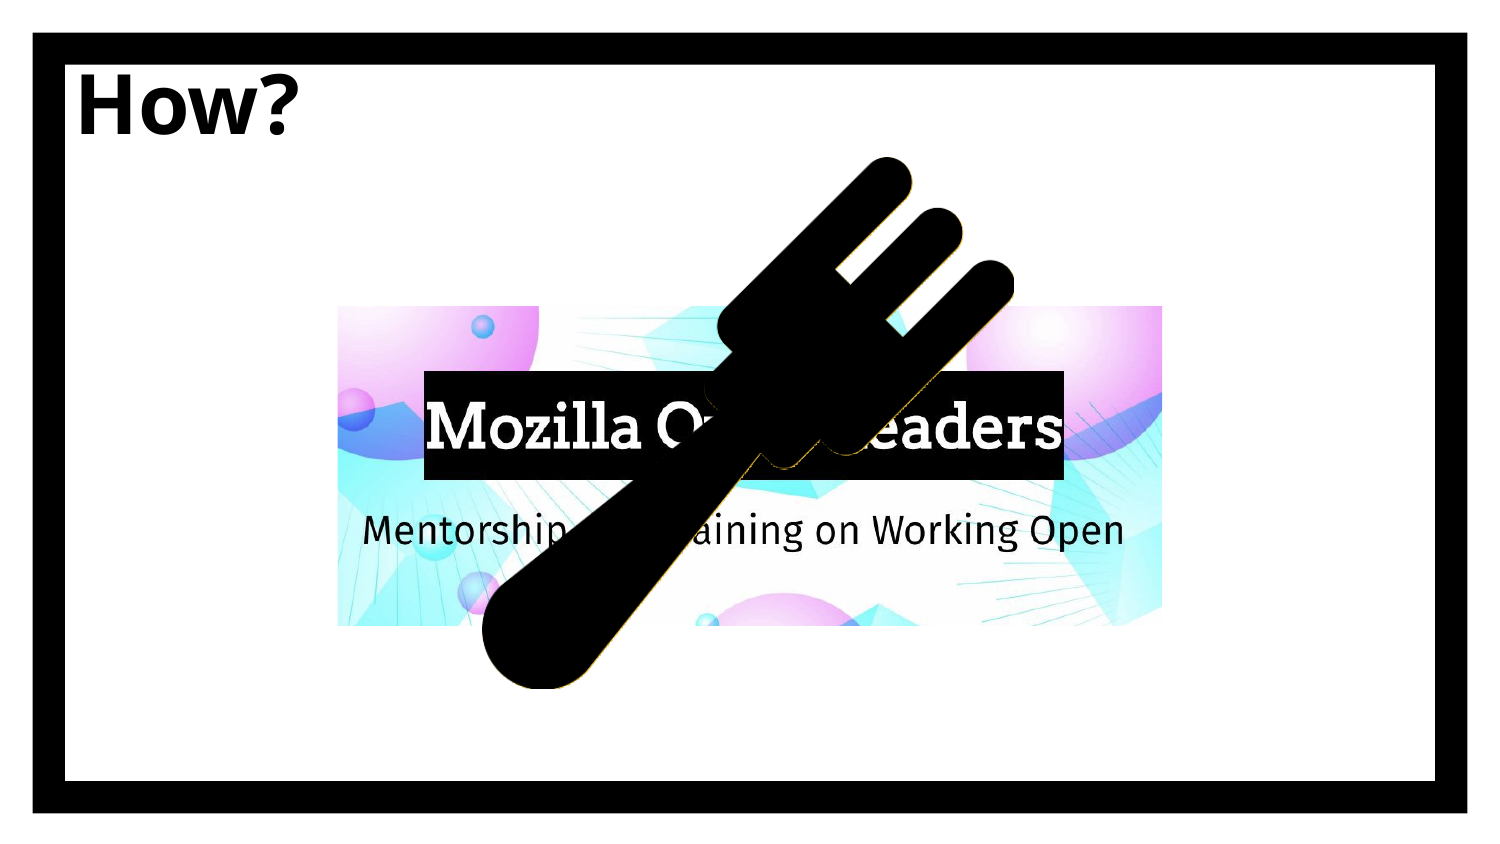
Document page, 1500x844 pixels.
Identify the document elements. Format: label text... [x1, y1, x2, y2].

title How? [59, 42, 329, 167]
picture [337, 157, 1163, 689]
